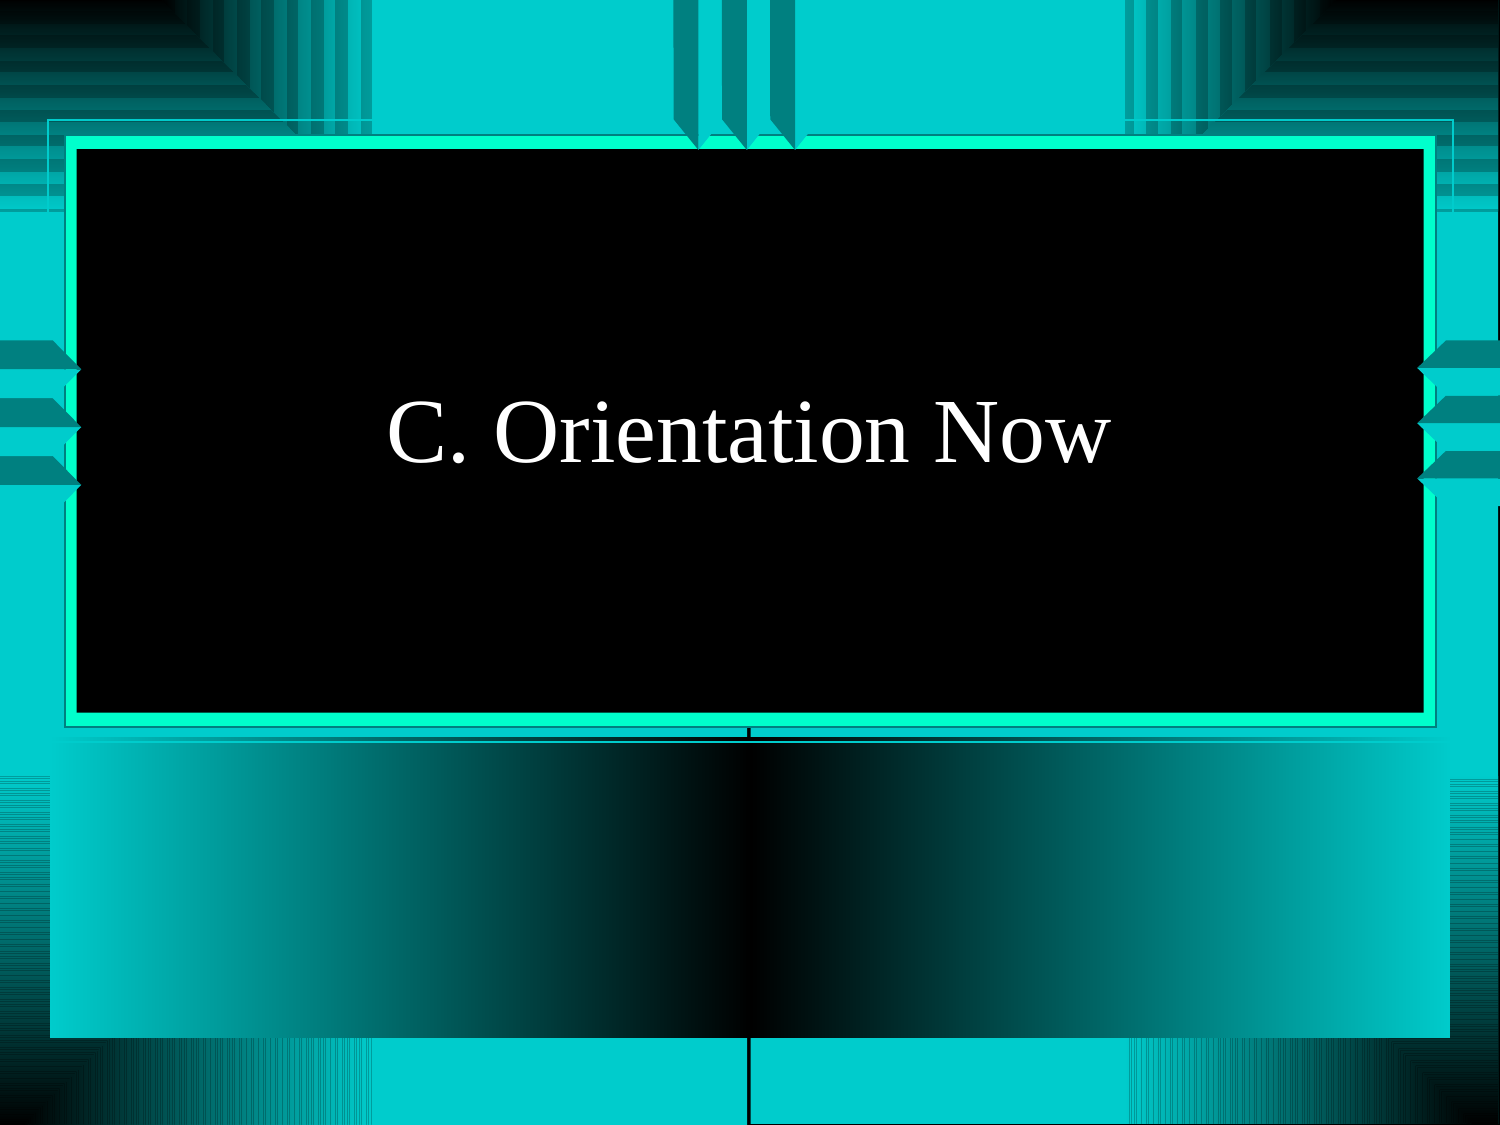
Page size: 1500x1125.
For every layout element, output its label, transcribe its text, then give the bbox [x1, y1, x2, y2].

title C. Orientation Now [112, 337, 1388, 526]
